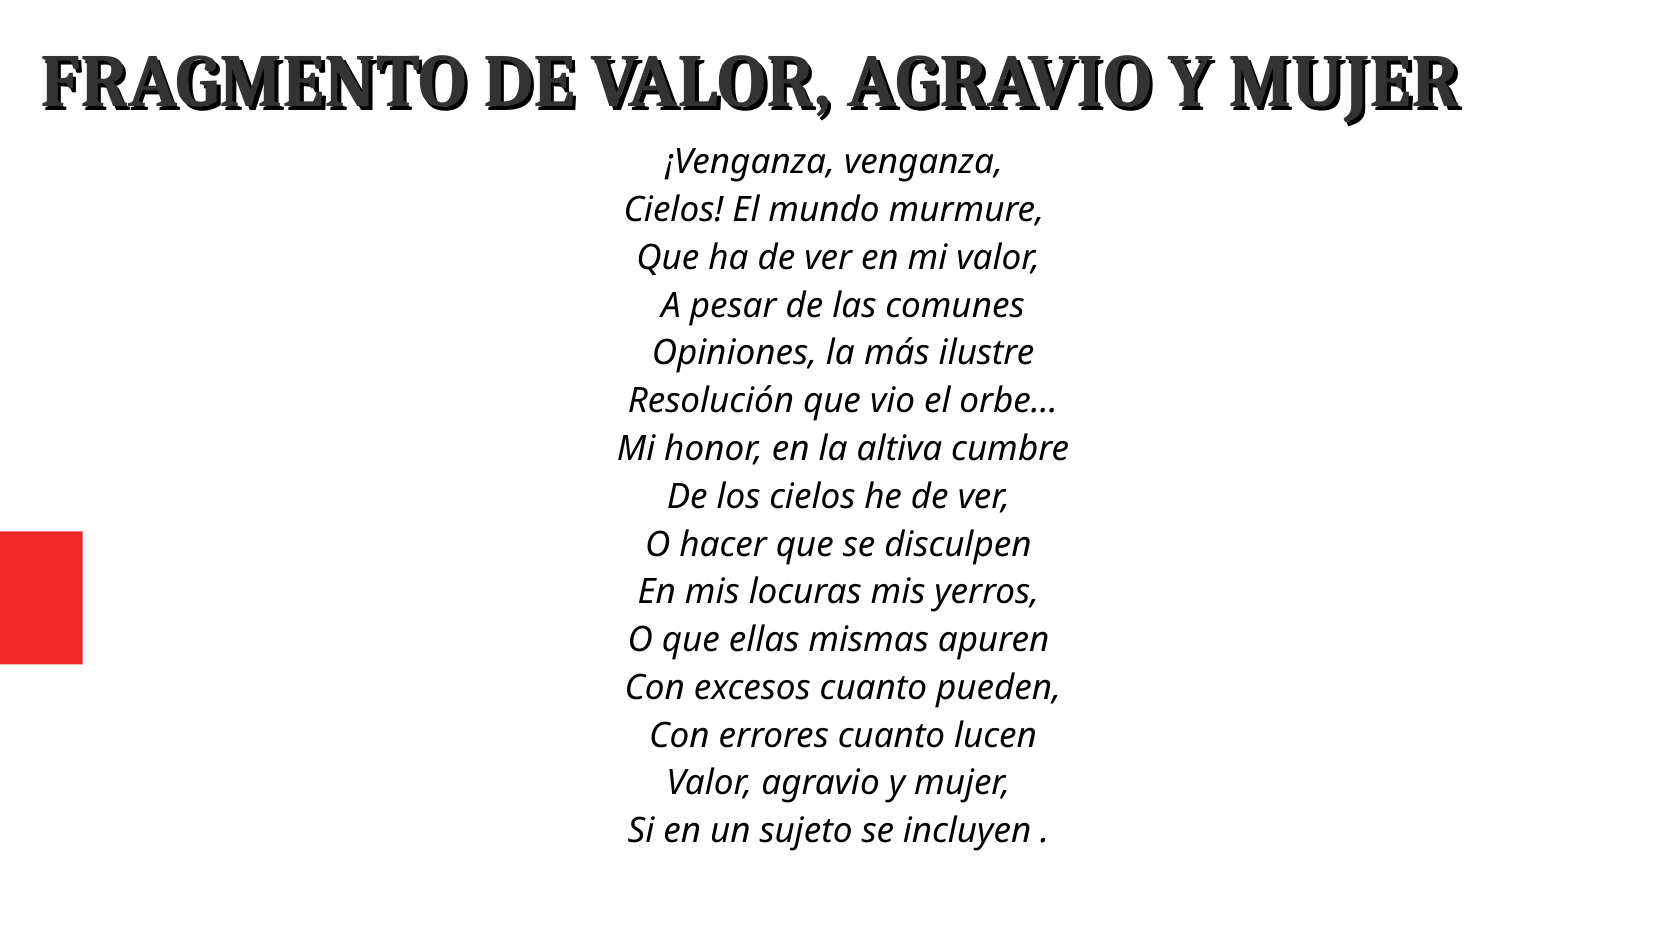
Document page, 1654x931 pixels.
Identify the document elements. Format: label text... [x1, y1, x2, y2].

title FRAGMENTO DE VALOR, AGRAVIO Y MUJER [23, 11, 1512, 153]
list ¡Venganza, venganza, Cielos! El mundo murmure, Que ha de ver en mi valor, A pesar de las comunes Opiniones, la más ilustre Resolución que vio el orbe… Mi honor, en la altiva cumbre De los cielos he de ver, O hacer que se disculpen En mis locuras mis yerros, O que ellas mismas apuren Con excesos cuanto pueden, Con errores cuanto lucen Valor, agravio y mujer, Si en un sujeto se incluyen . [94, 136, 1583, 857]
